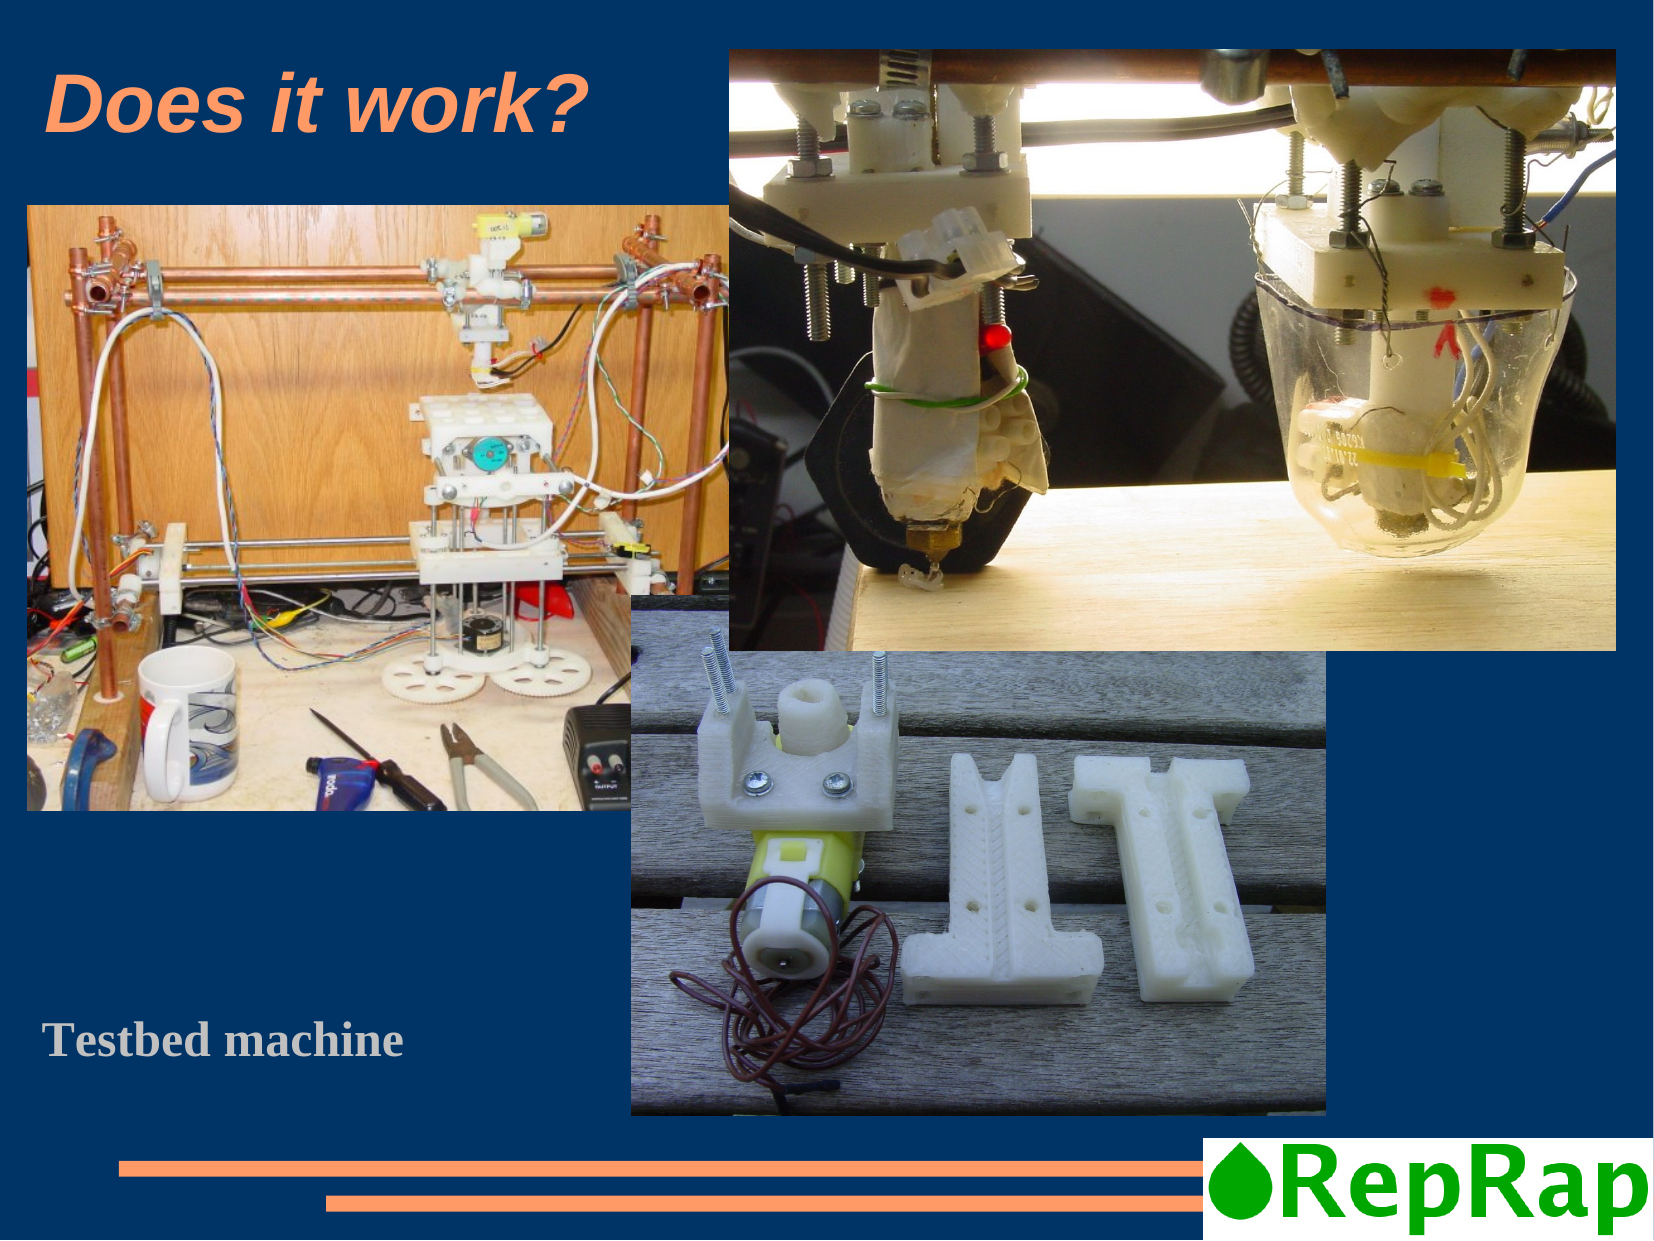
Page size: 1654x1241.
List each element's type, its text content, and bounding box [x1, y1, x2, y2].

picture [1203, 1138, 1654, 1241]
picture [27, 49, 1616, 1116]
title Does it work? [44, 0, 1574, 205]
text_box Testbed machine [41, 1012, 1420, 1153]
